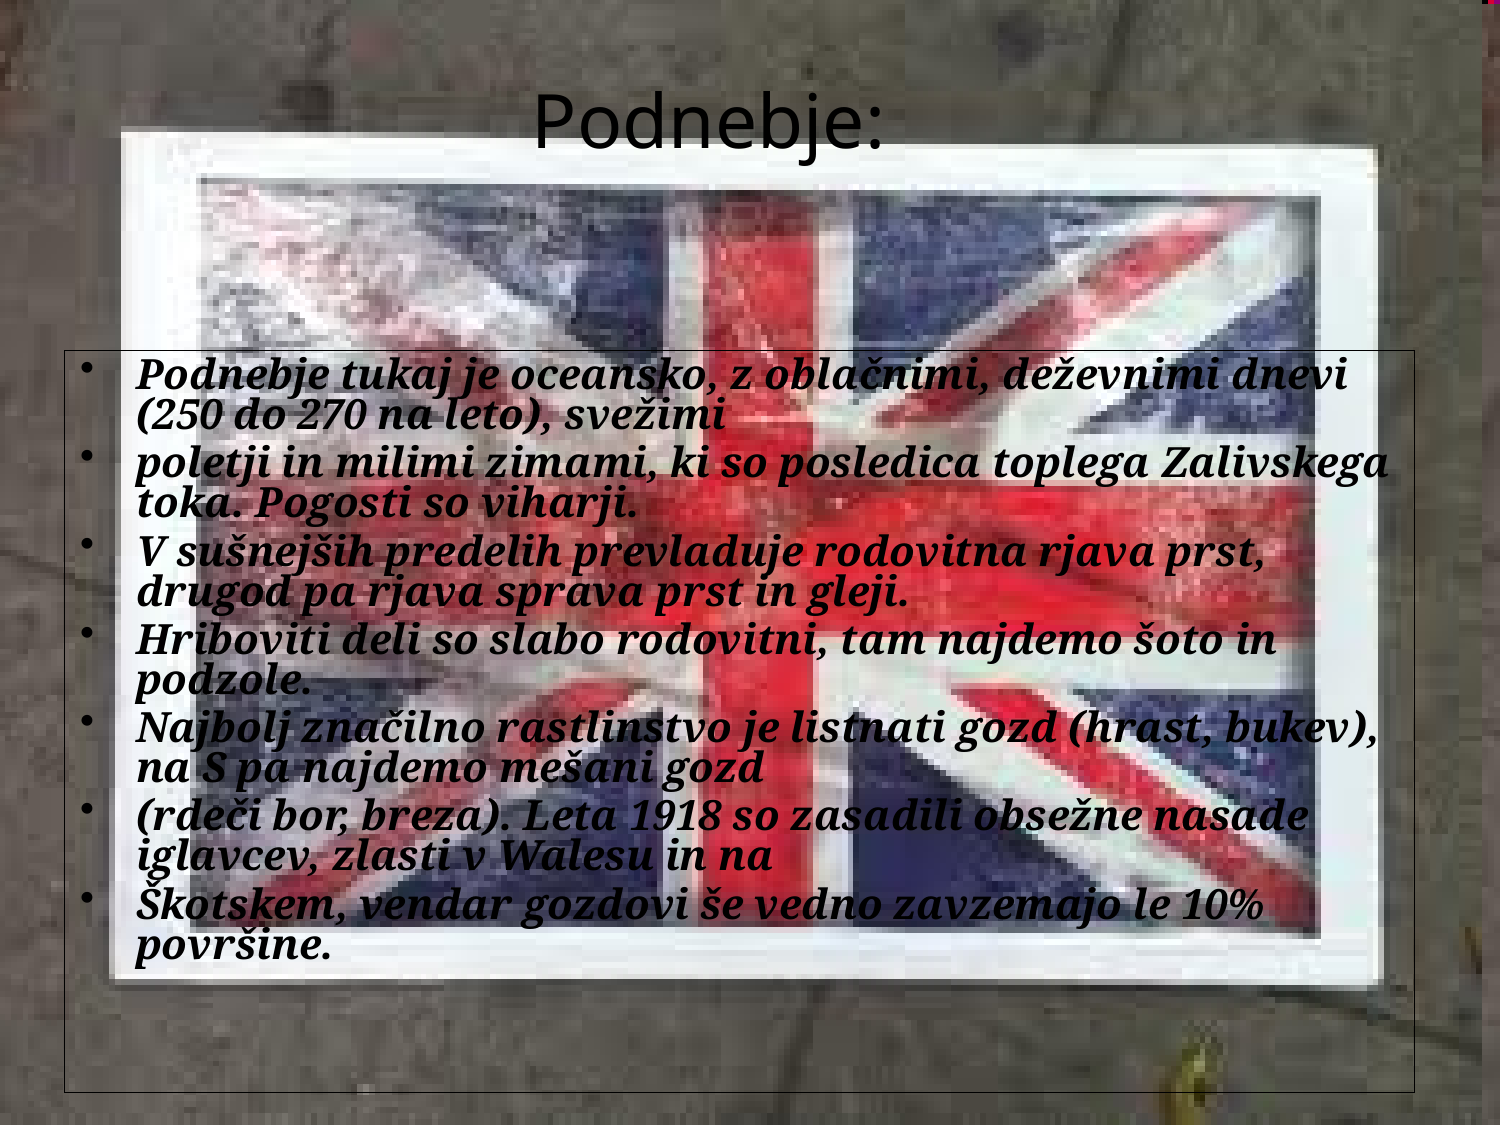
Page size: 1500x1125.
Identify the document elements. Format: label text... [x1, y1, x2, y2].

picture [0, 0, 1500, 1125]
list Podnebje tukaj je oceansko, z oblačnimi, deževnimi dnevi (250 do 270 na leto), svežimi poletji in milimi zimami, ki so posledica toplega Zalivskega toka. Pogosti so viharji. V sušnejših predelih prevladuje rodovitna rjava prst, drugod pa rjava sprava prst in gleji. Hriboviti deli so slabo rodovitni, tam najdemo šoto in podzole. Najbolj značilno rastlinstvo je listnati gozd (hrast, bukev), na S pa najdemo mešani gozd (rdeči bor, breza). Leta 1918 so zasadili obsežne nasade iglavcev, zlasti v Walesu in na Škotskem, vendar gozdovi še vedno zavzemajo le 10% površine. [64, 350, 1415, 1093]
text_box Podnebje: [454, 66, 963, 275]
